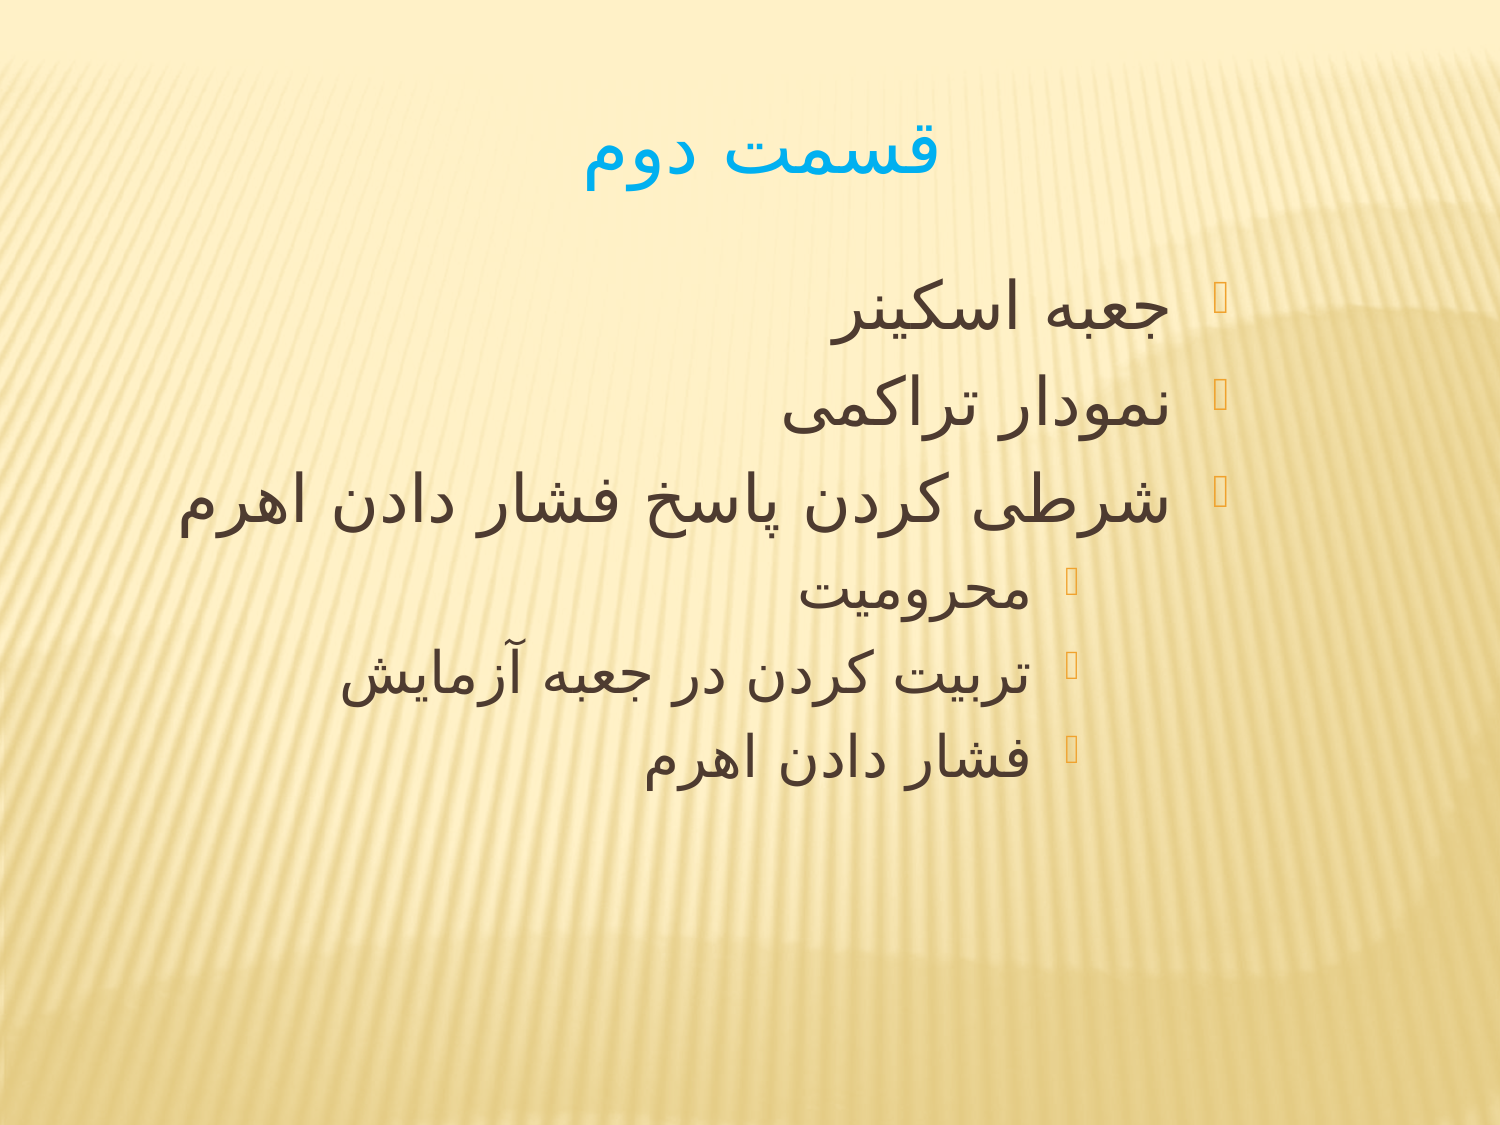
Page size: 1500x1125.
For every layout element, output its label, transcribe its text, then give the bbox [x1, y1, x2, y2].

title قسمت دوم [50, 75, 1476, 213]
list جعبه اسکینر نمودار تراکمی شرطی کردن پاسخ فشار دادن اهرم محرومیت تربیت کردن در جعبه آزمایش فشار دادن اهرم [50, 254, 1476, 998]
